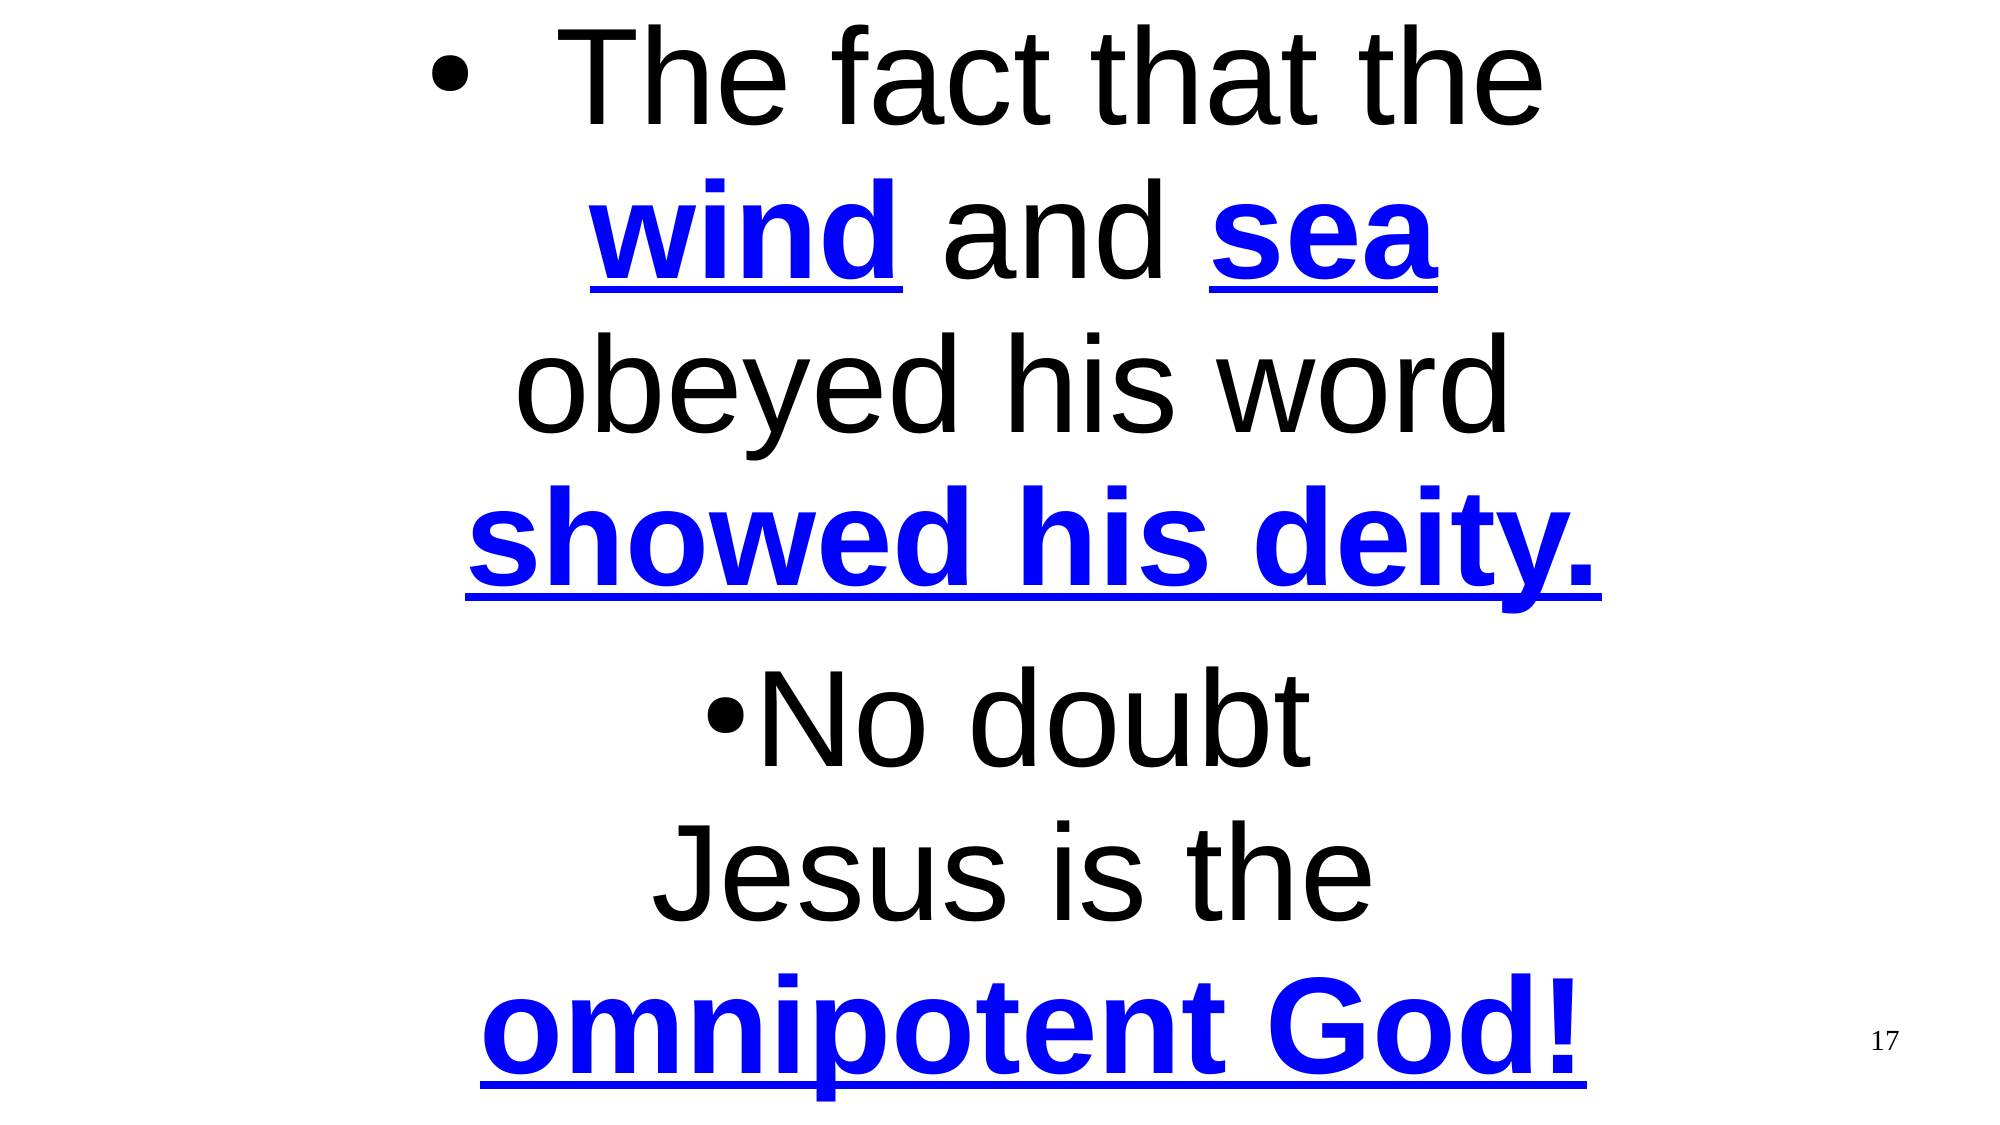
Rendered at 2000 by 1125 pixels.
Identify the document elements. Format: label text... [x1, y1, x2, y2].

list The fact that the wind and sea obeyed his word showed his deity. No doubt Jesus is the omnipotent God! [0, 0, 1996, 1123]
